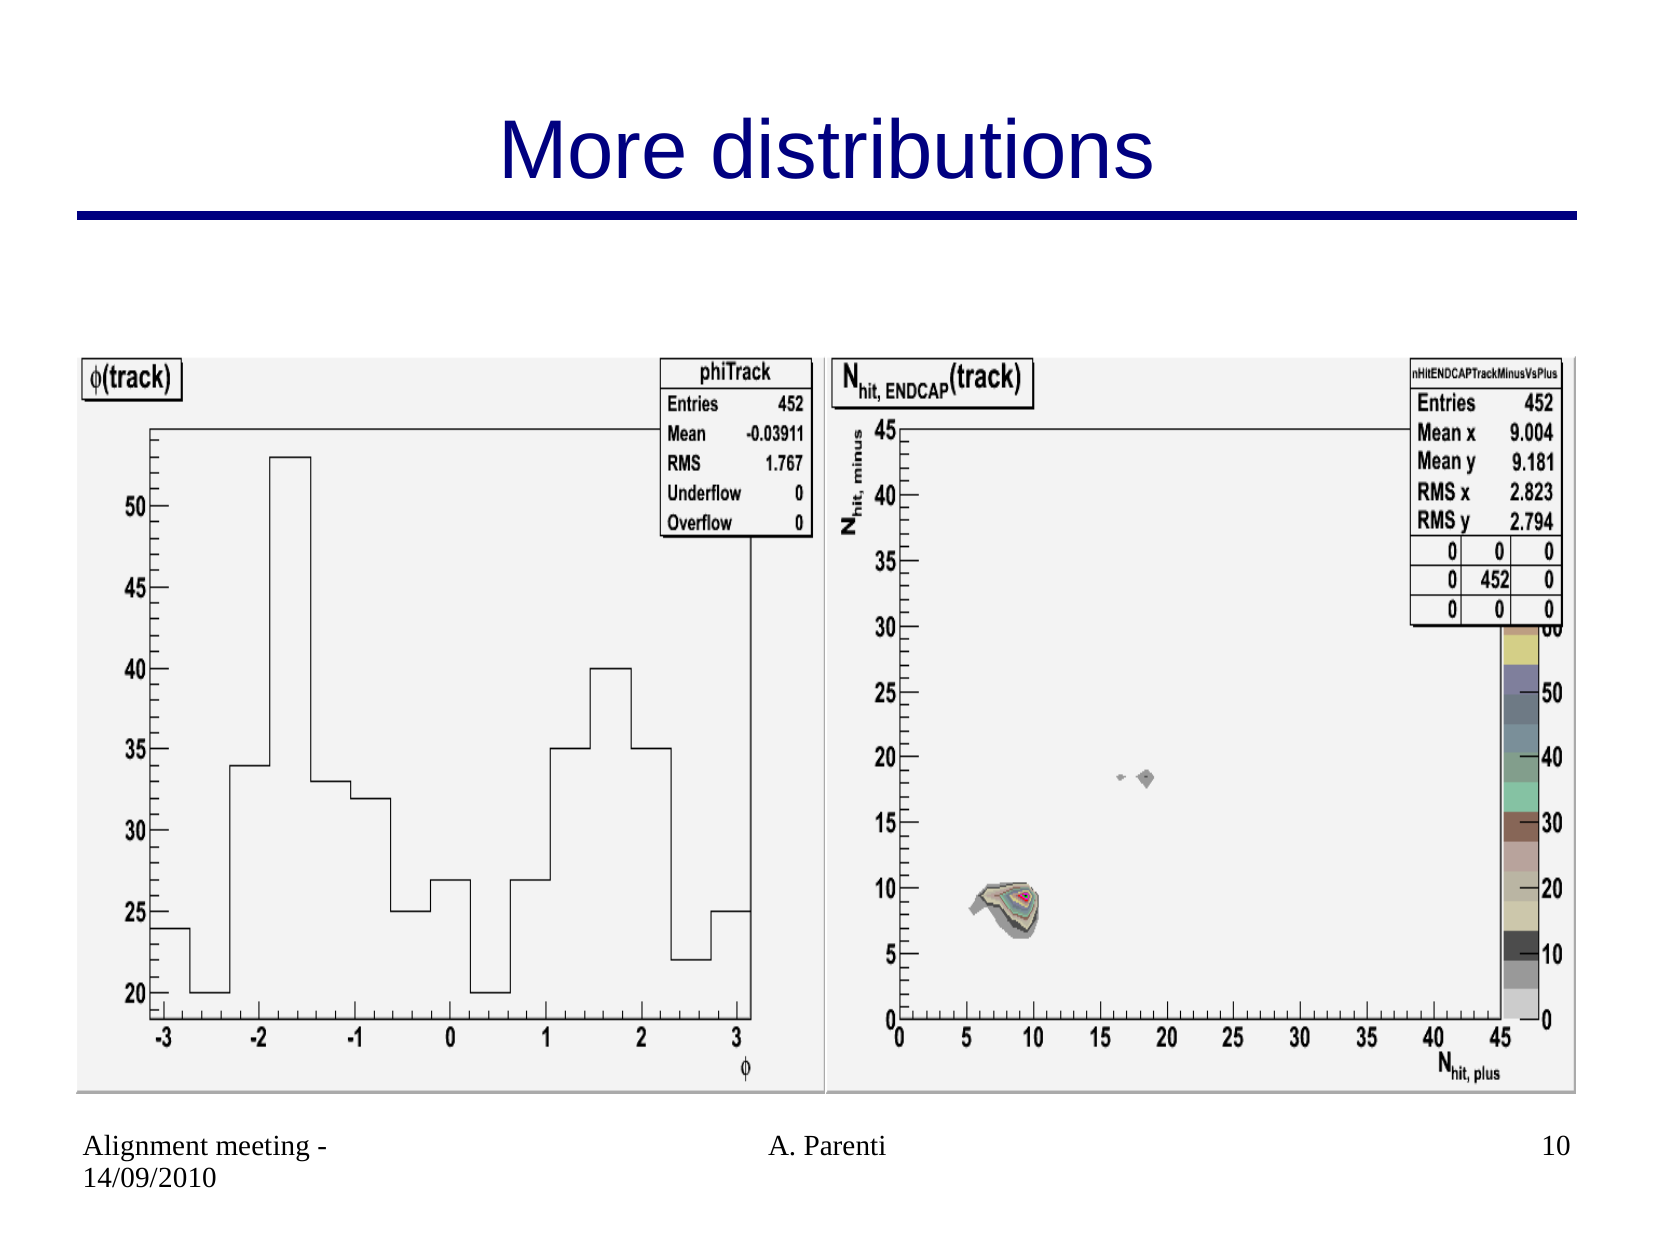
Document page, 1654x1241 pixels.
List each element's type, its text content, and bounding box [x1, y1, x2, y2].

picture [75, 355, 1576, 1094]
title More distributions [82, 82, 1571, 218]
